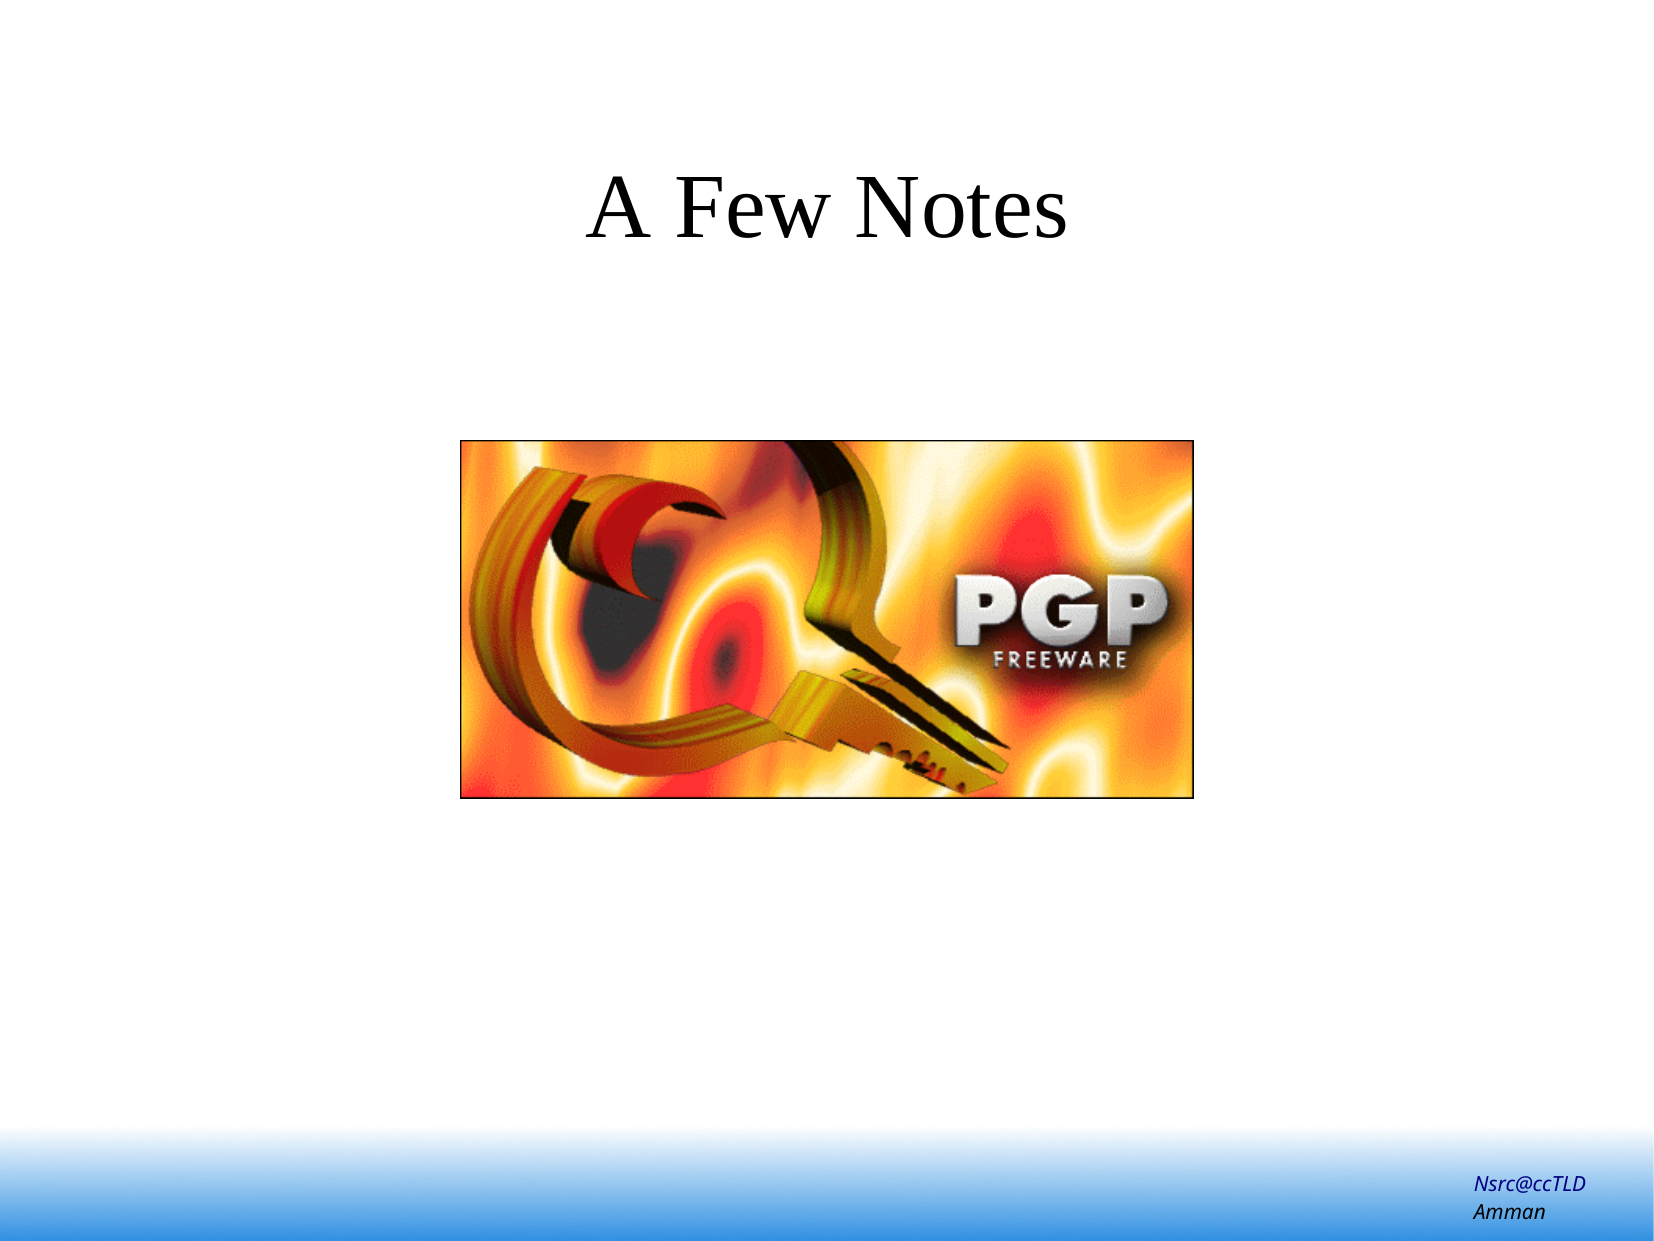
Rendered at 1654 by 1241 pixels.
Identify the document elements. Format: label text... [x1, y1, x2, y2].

picture [0, 1124, 1654, 1241]
picture [460, 440, 1194, 799]
title A Few Notes [121, 102, 1534, 310]
